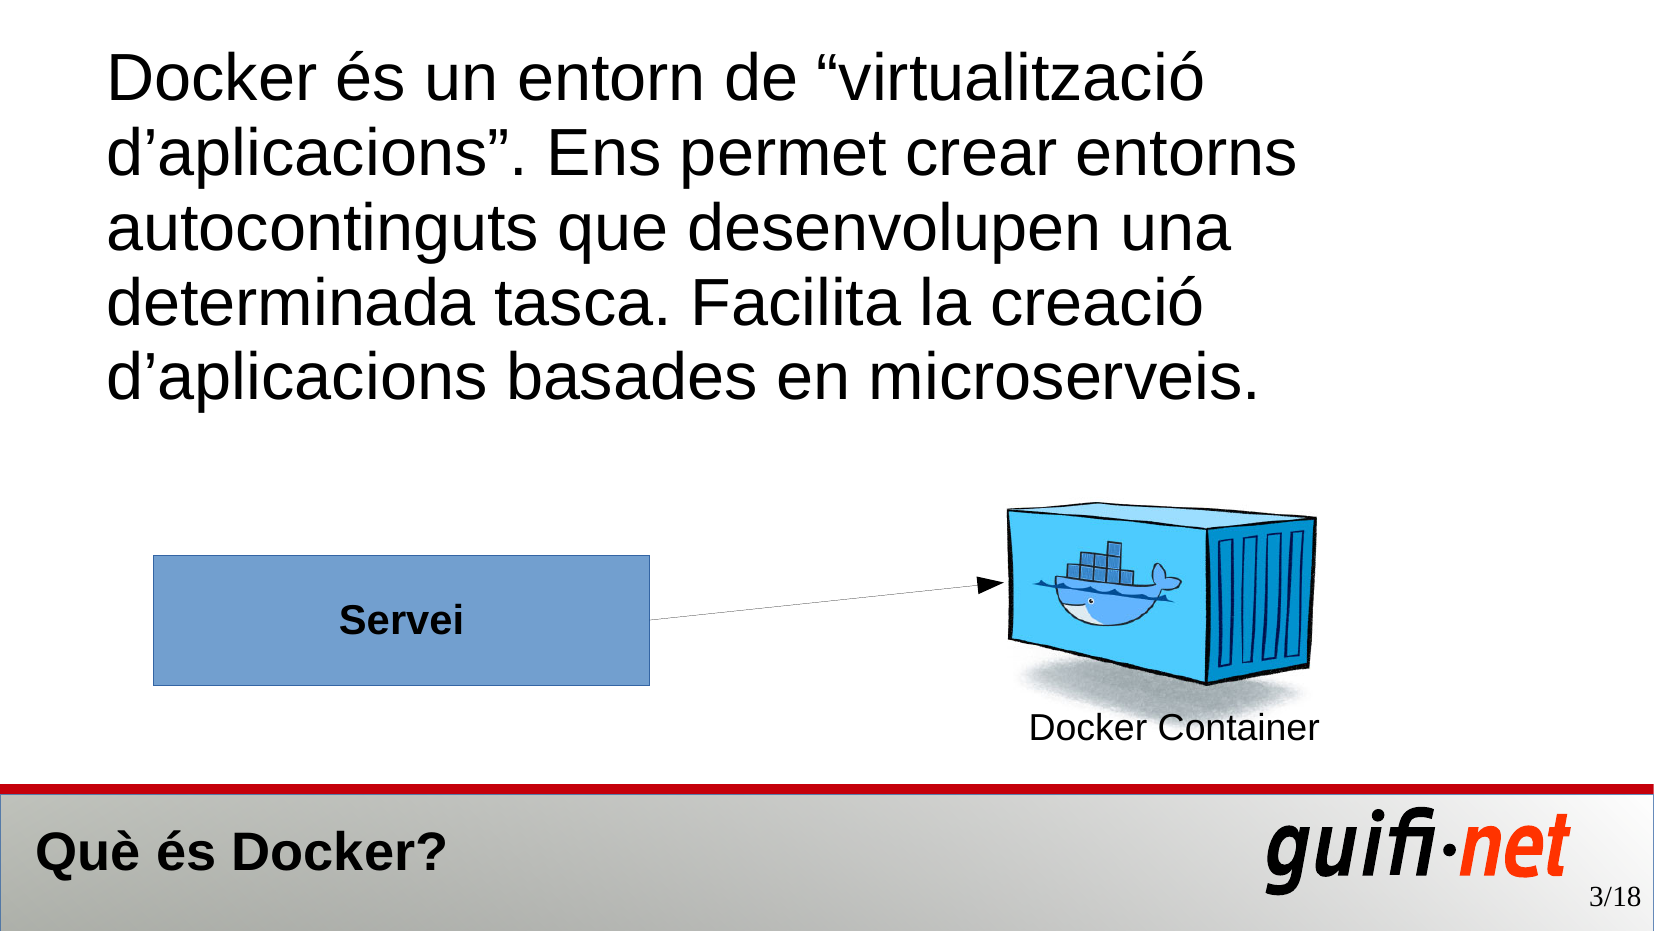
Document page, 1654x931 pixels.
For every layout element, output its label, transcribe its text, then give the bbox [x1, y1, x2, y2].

picture [1003, 421, 1376, 745]
text_box Docker Container [1013, 699, 1335, 756]
title Què és Docker? [35, 804, 1182, 898]
text_box Servei [153, 555, 650, 686]
list Docker és un entorn de “virtualització d’aplicacions”. Ens permet crear entorns autocontinguts que desenvolupen una determinada tasca. Facilita la creació d’aplicacions basades en microserveis. [35, 40, 1371, 449]
